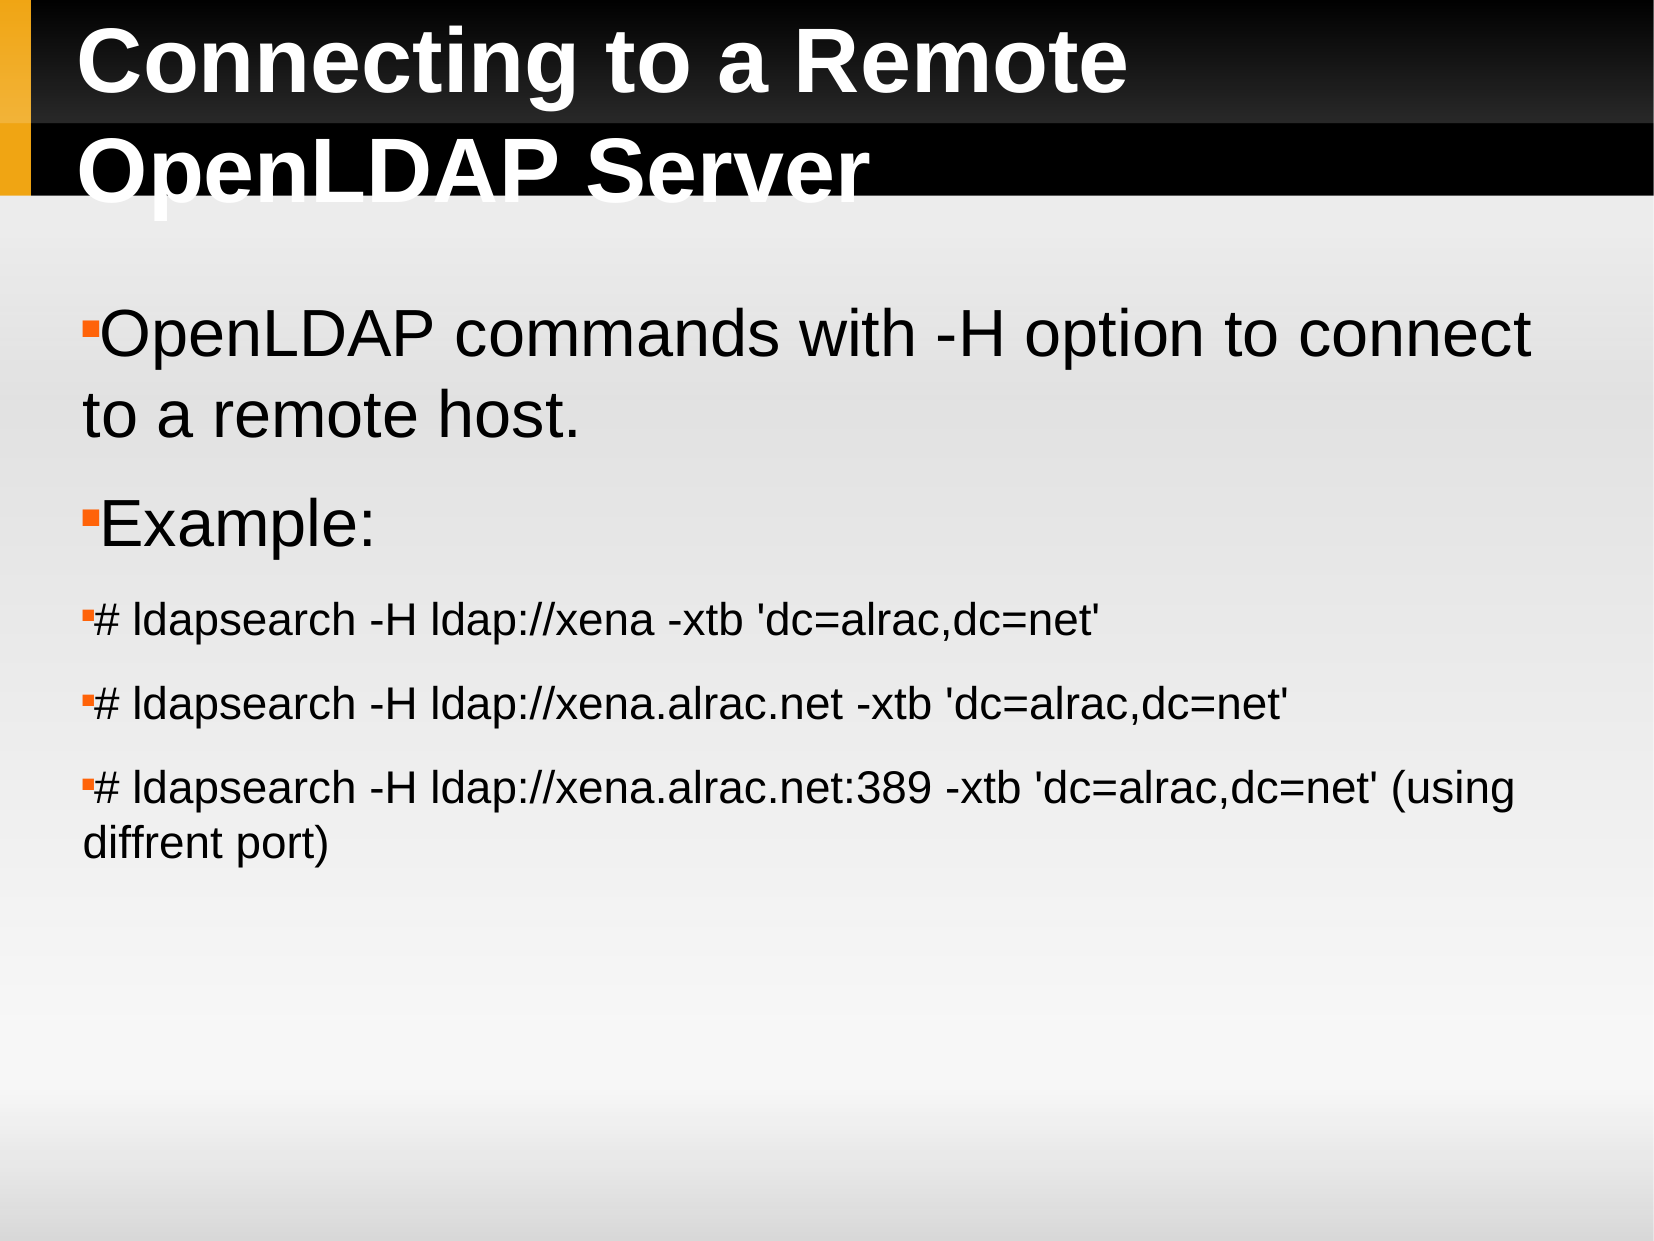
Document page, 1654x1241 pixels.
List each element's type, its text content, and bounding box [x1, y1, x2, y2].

list OpenLDAP commands with -H option to connect to a remote host. Example: # ldapsearch -H ldap://xena -xtb 'dc=alrac,dc=net' # ldapsearch -H ldap://xena.alrac.net -xtb 'dc=alrac,dc=net' # ldapsearch -H ldap://xena.alrac.net:389 -xtb 'dc=alrac,dc=net' (using diffrent port) [82, 290, 1571, 1094]
title Connecting to a Remote OpenLDAP Server [76, 1, 1565, 207]
